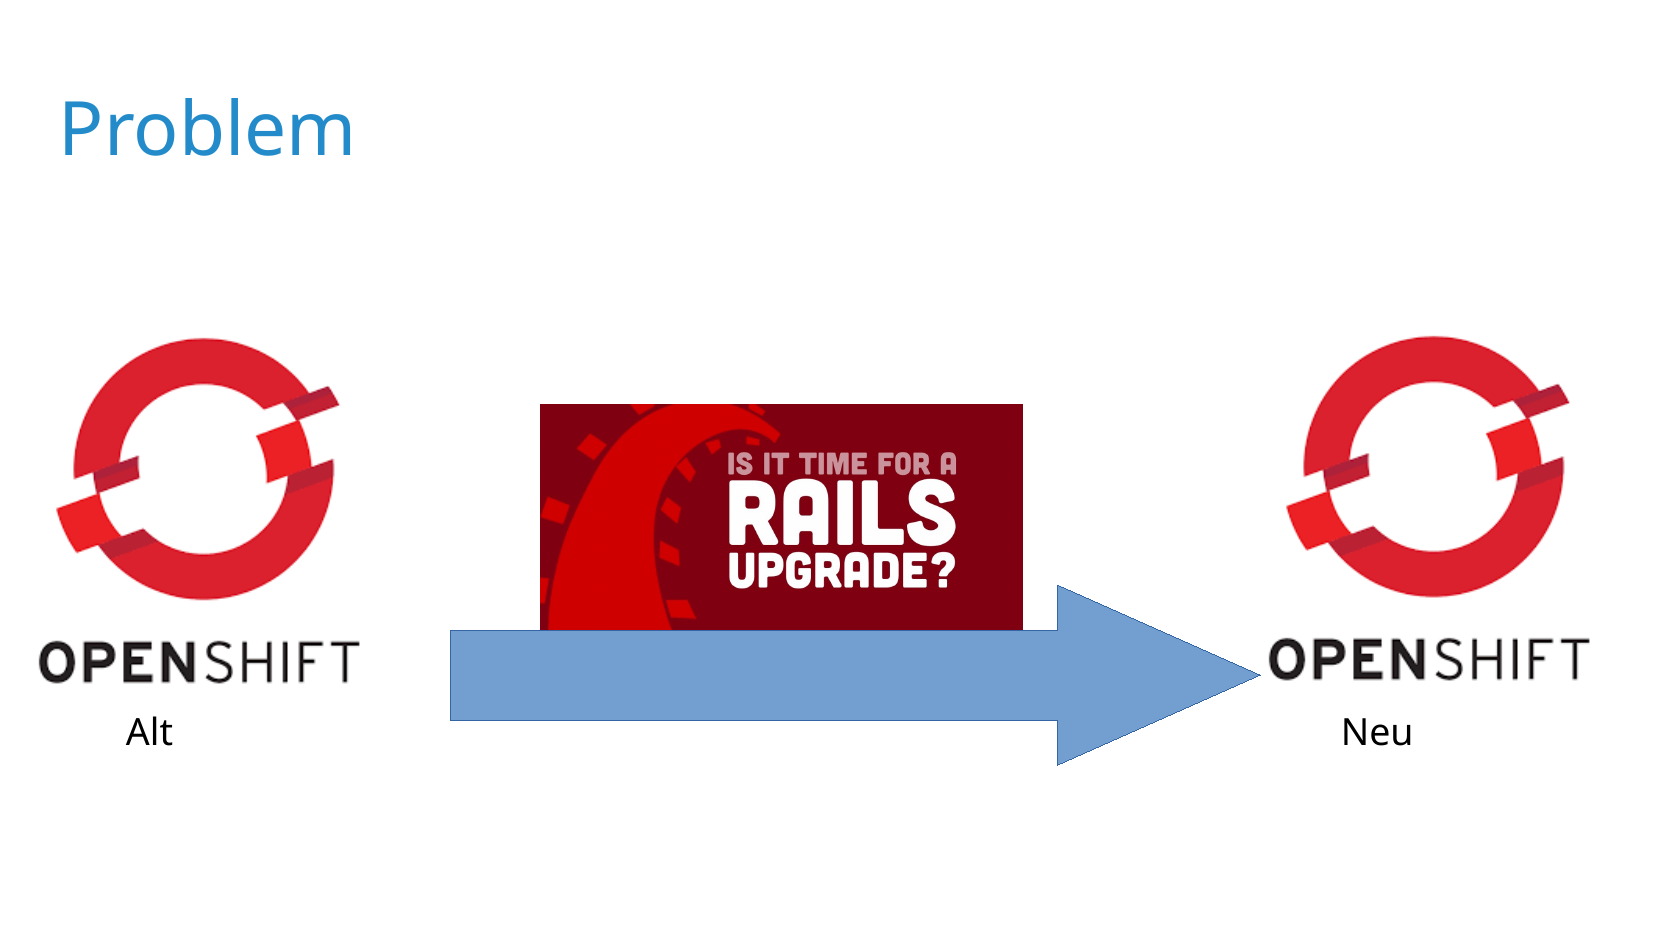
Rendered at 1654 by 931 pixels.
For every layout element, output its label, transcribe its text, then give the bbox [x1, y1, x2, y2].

text_box Alt [120, 705, 466, 751]
text_box [450, 585, 1261, 766]
picture [30, 329, 369, 693]
title Problem [59, 59, 1595, 178]
picture [540, 404, 1023, 630]
picture [1260, 327, 1599, 691]
text_box Neu [1335, 705, 1654, 751]
